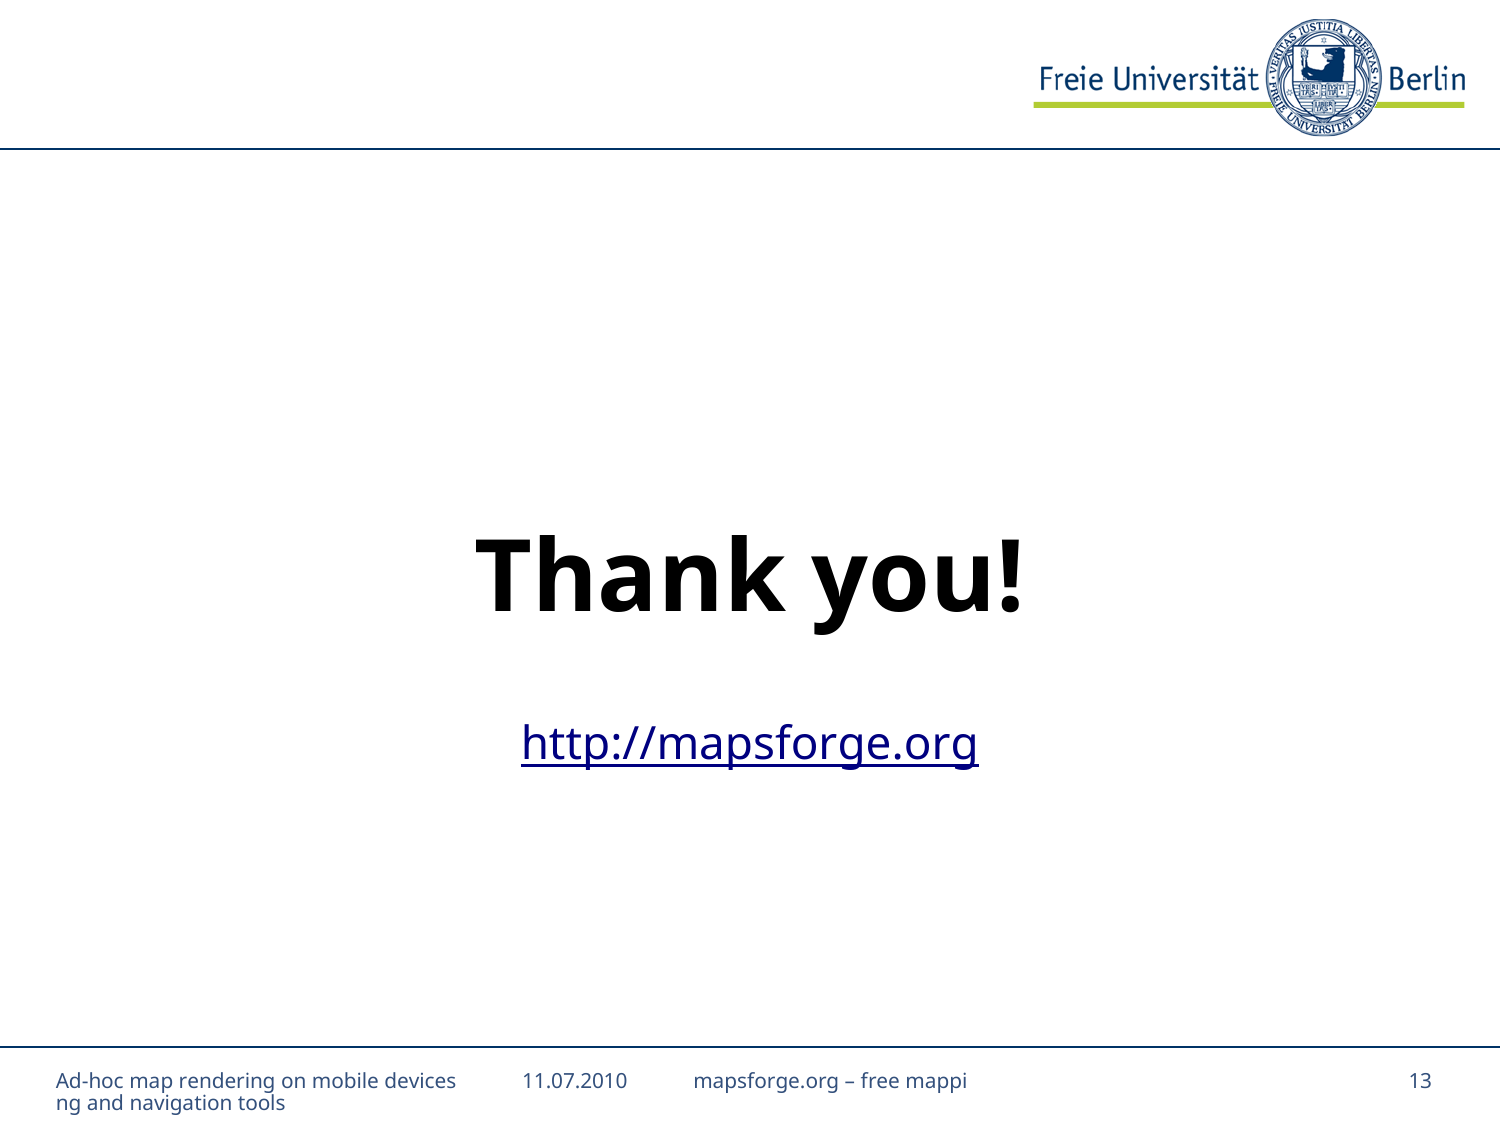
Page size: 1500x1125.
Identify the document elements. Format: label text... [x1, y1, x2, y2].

list Thank you! [47, 504, 1453, 626]
list http://mapsforge.org [47, 711, 1453, 767]
picture [1033, 19, 1470, 137]
